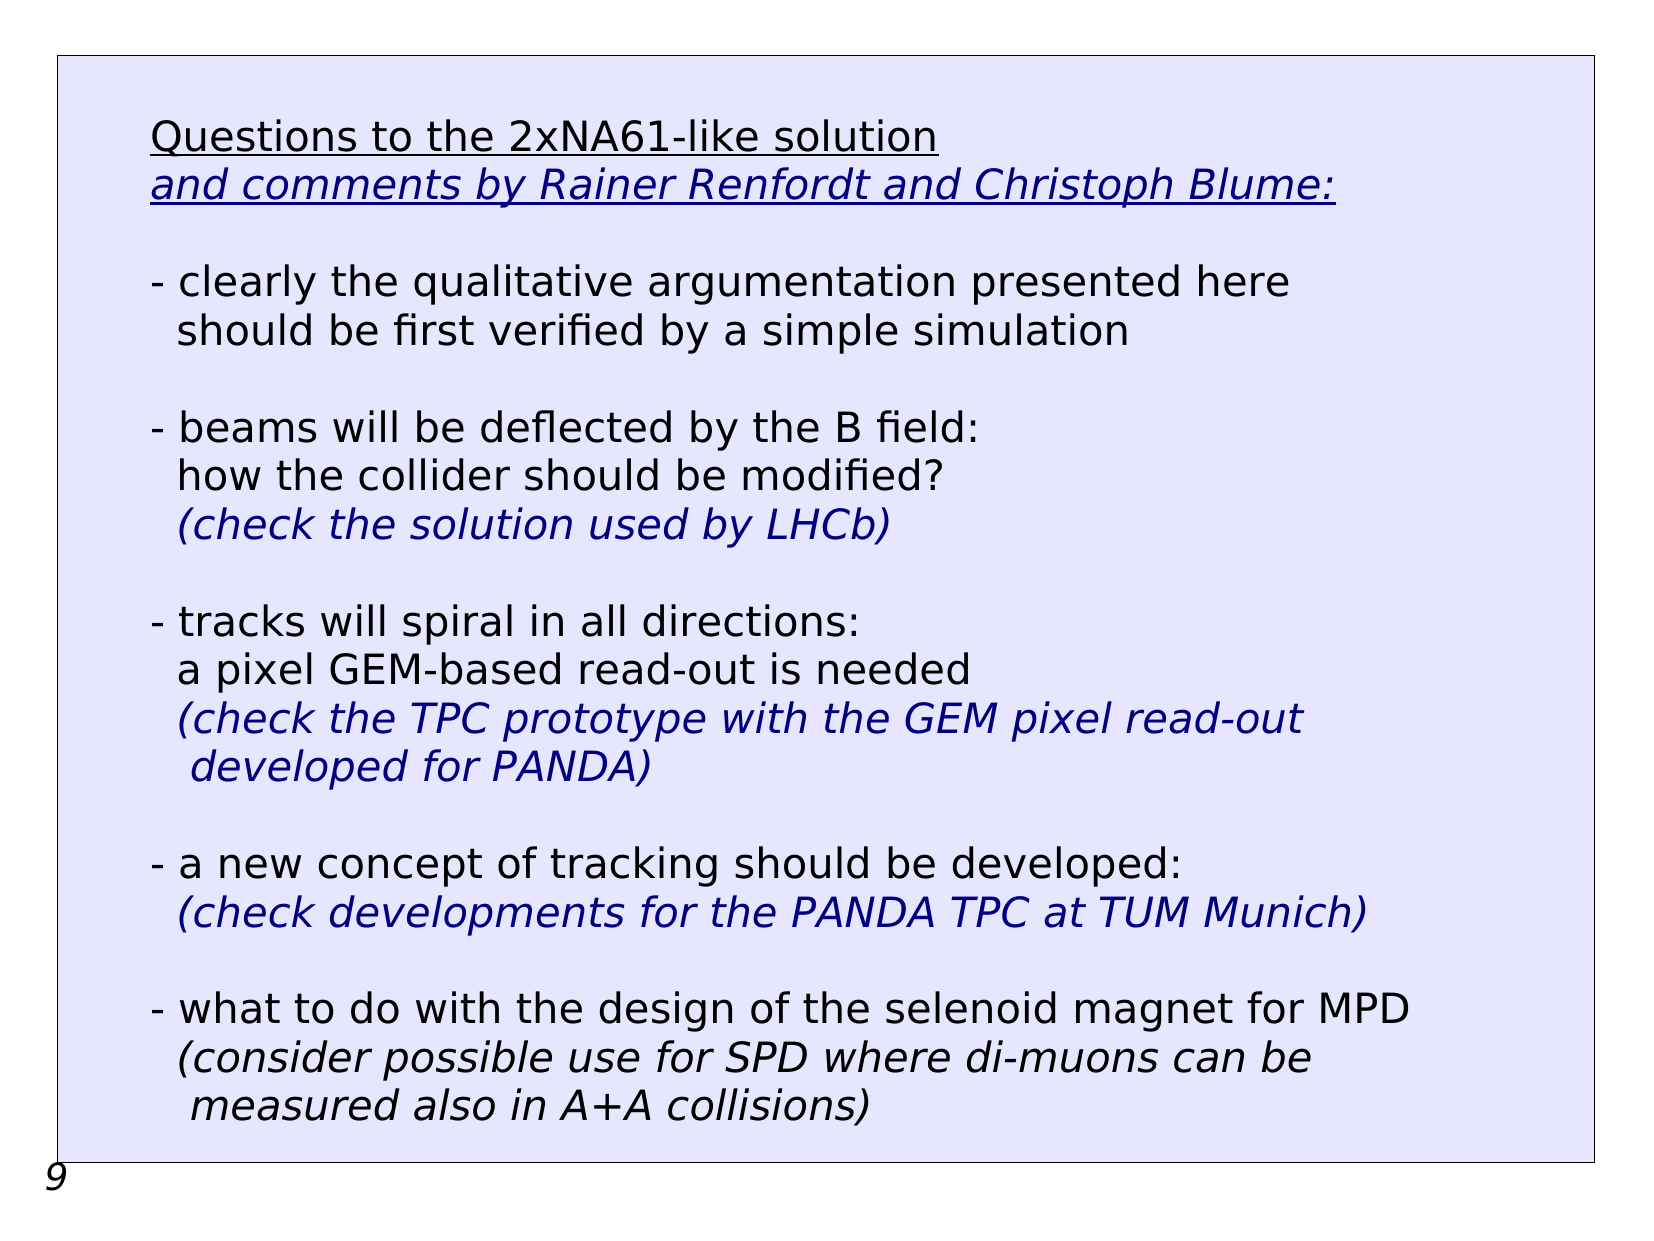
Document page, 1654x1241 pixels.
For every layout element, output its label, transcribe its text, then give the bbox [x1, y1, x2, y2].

text_box [57, 55, 1595, 1163]
text_box Questions to the 2xNA61-like solution and comments by Rainer Renfordt and Christoph Blume: - clearly the qualitative argumentation presented here should be first verified by a simple simulation - beams will be deflected by the B field: how the collider should be modified? (check the solution used by LHCb) - tracks will spiral in all directions: a pixel GEM-based read-out is needed (check the TPC prototype with the GEM pixel read-out developed for PANDA) - a new concept of tracking should be developed: (check developments for the PANDA TPC at TUM Munich) - what to do with the design of the selenoid magnet for MPD (consider possible use for SPD where di-muons can be measured also in A+A collisions) [150, 112, 1412, 1131]
